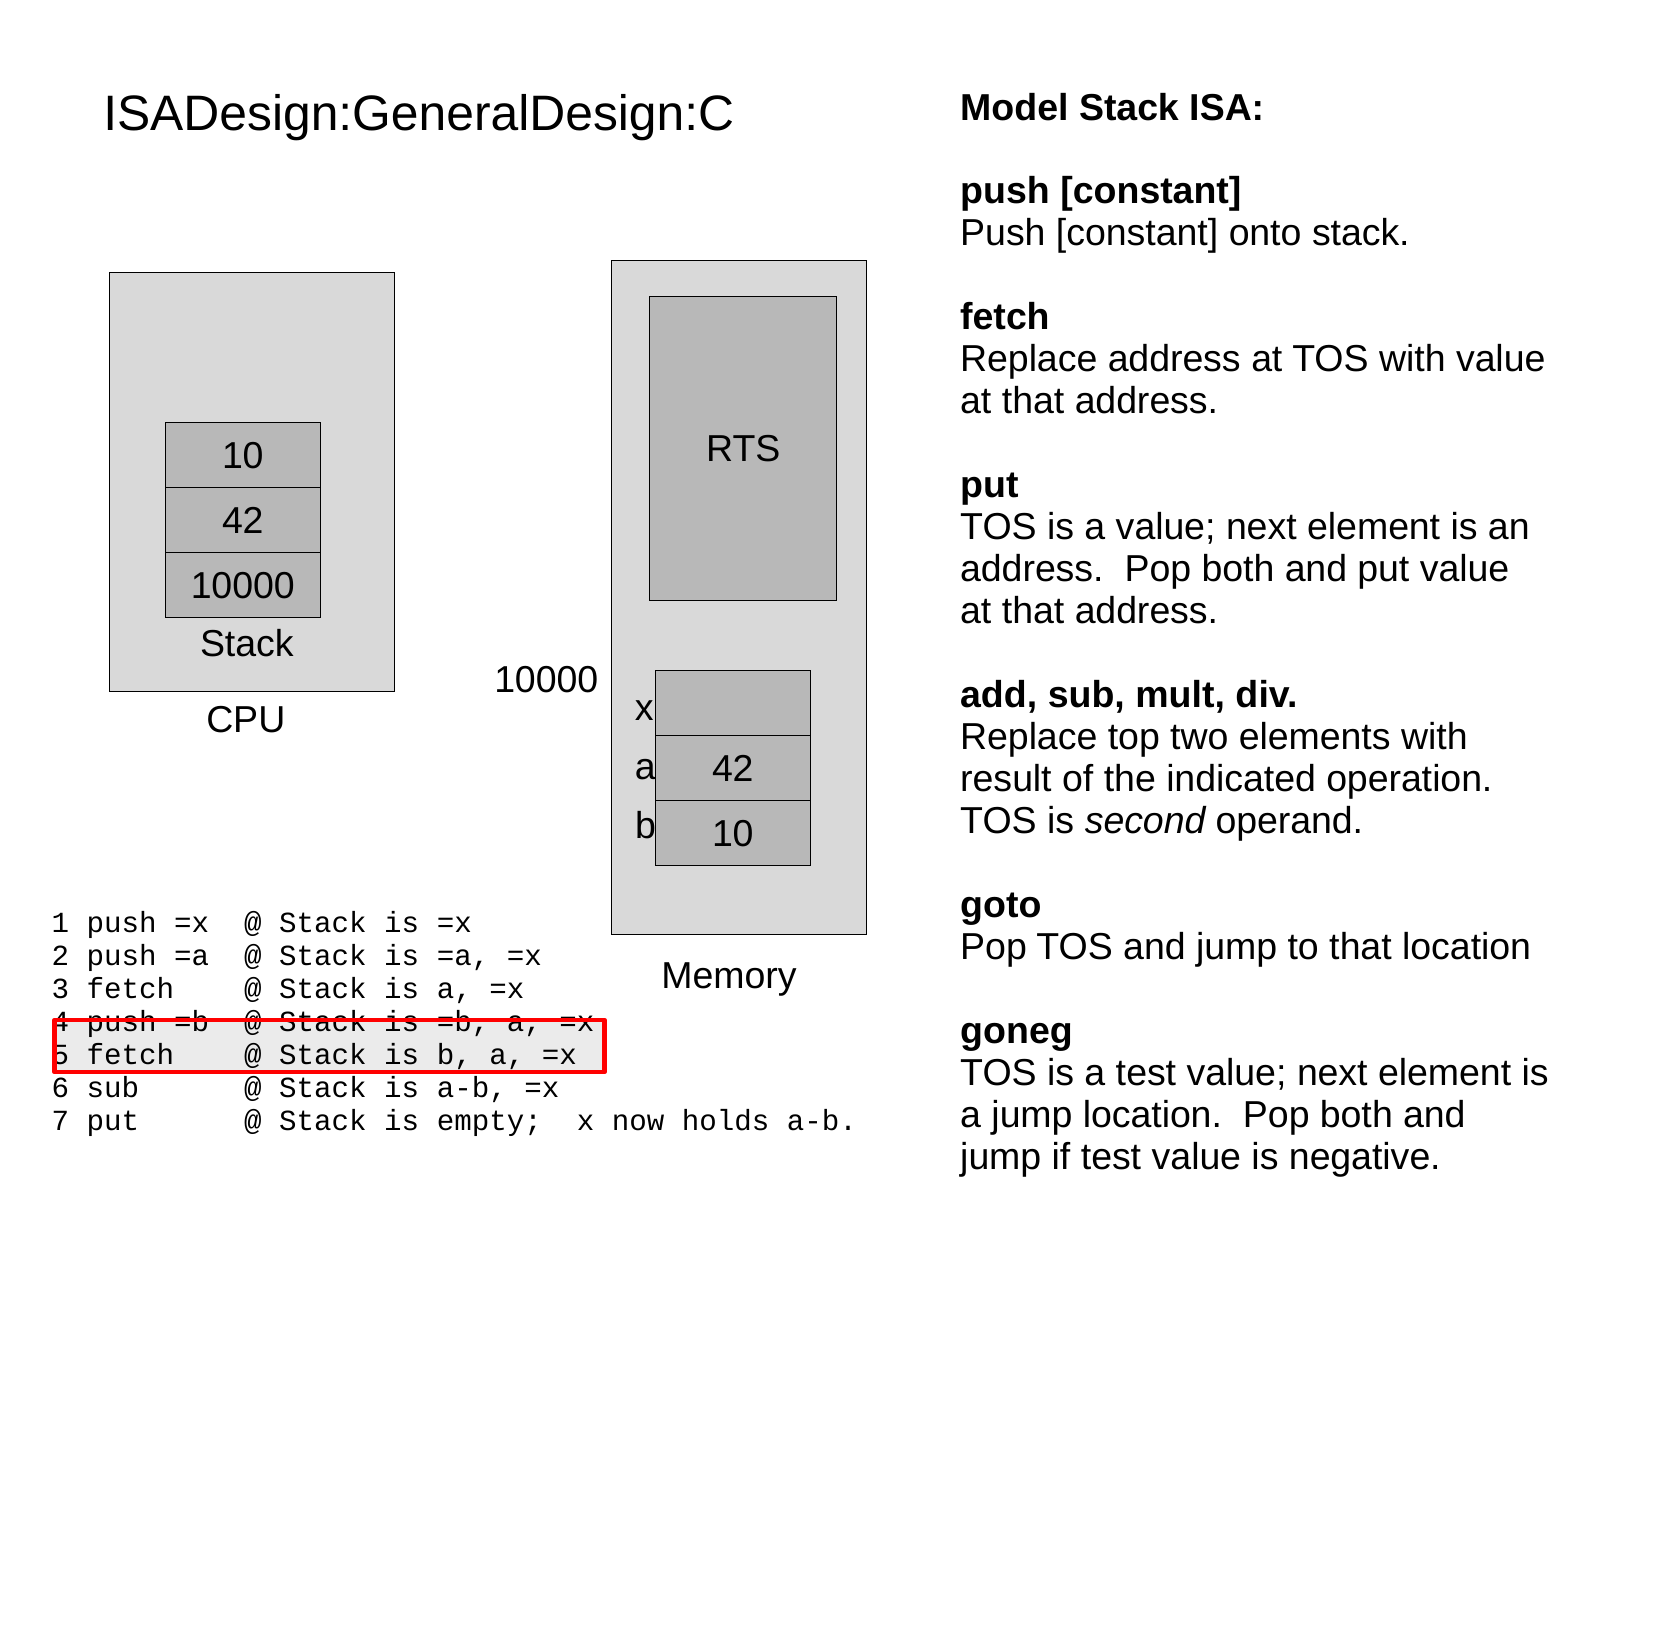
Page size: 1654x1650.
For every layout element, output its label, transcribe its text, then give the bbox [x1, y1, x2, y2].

text_box [611, 260, 867, 900]
text_box b [620, 796, 671, 854]
text_box 42 [165, 488, 321, 553]
text_box CPU [191, 691, 301, 749]
text_box x [620, 678, 669, 736]
text_box a [620, 737, 671, 795]
text_box 42 [655, 735, 811, 800]
text_box Model Stack ISA: push [constant] Push [constant] onto stack. fetch Replace address at TOS with value at that address. put TOS is a value; next element is an address. Pop both and put value at that address. add, sub, mult, div. Replace top two elements with result of the indicated operation. TOS is second operand. goto Pop TOS and jump to that location goneg TOS is a test value; next element is a jump location. Pop both and jump if test value is negative. [945, 78, 1571, 1288]
text_box 10 [655, 800, 811, 866]
text_box [109, 272, 395, 692]
text_box 10000 [479, 650, 613, 708]
text_box RTS [649, 296, 837, 601]
text_box ISADesign:GeneralDesign:C [88, 78, 945, 166]
text_box [54, 1019, 605, 1073]
text_box 10 [165, 422, 321, 488]
text_box Stack [185, 618, 309, 673]
text_box 10000 [165, 553, 321, 618]
text_box 1 push =x @ Stack is =x 2 push =a @ Stack is =a, =x 3 fetch @ Stack is a, =x 4 push =b @ Stack is =b, a, =x 5 fetch @ Stack is b, a, =x 6 sub @ Stack is a-b, =x 7 put @ Stack is empty; x now holds a-b. [36, 900, 875, 1152]
